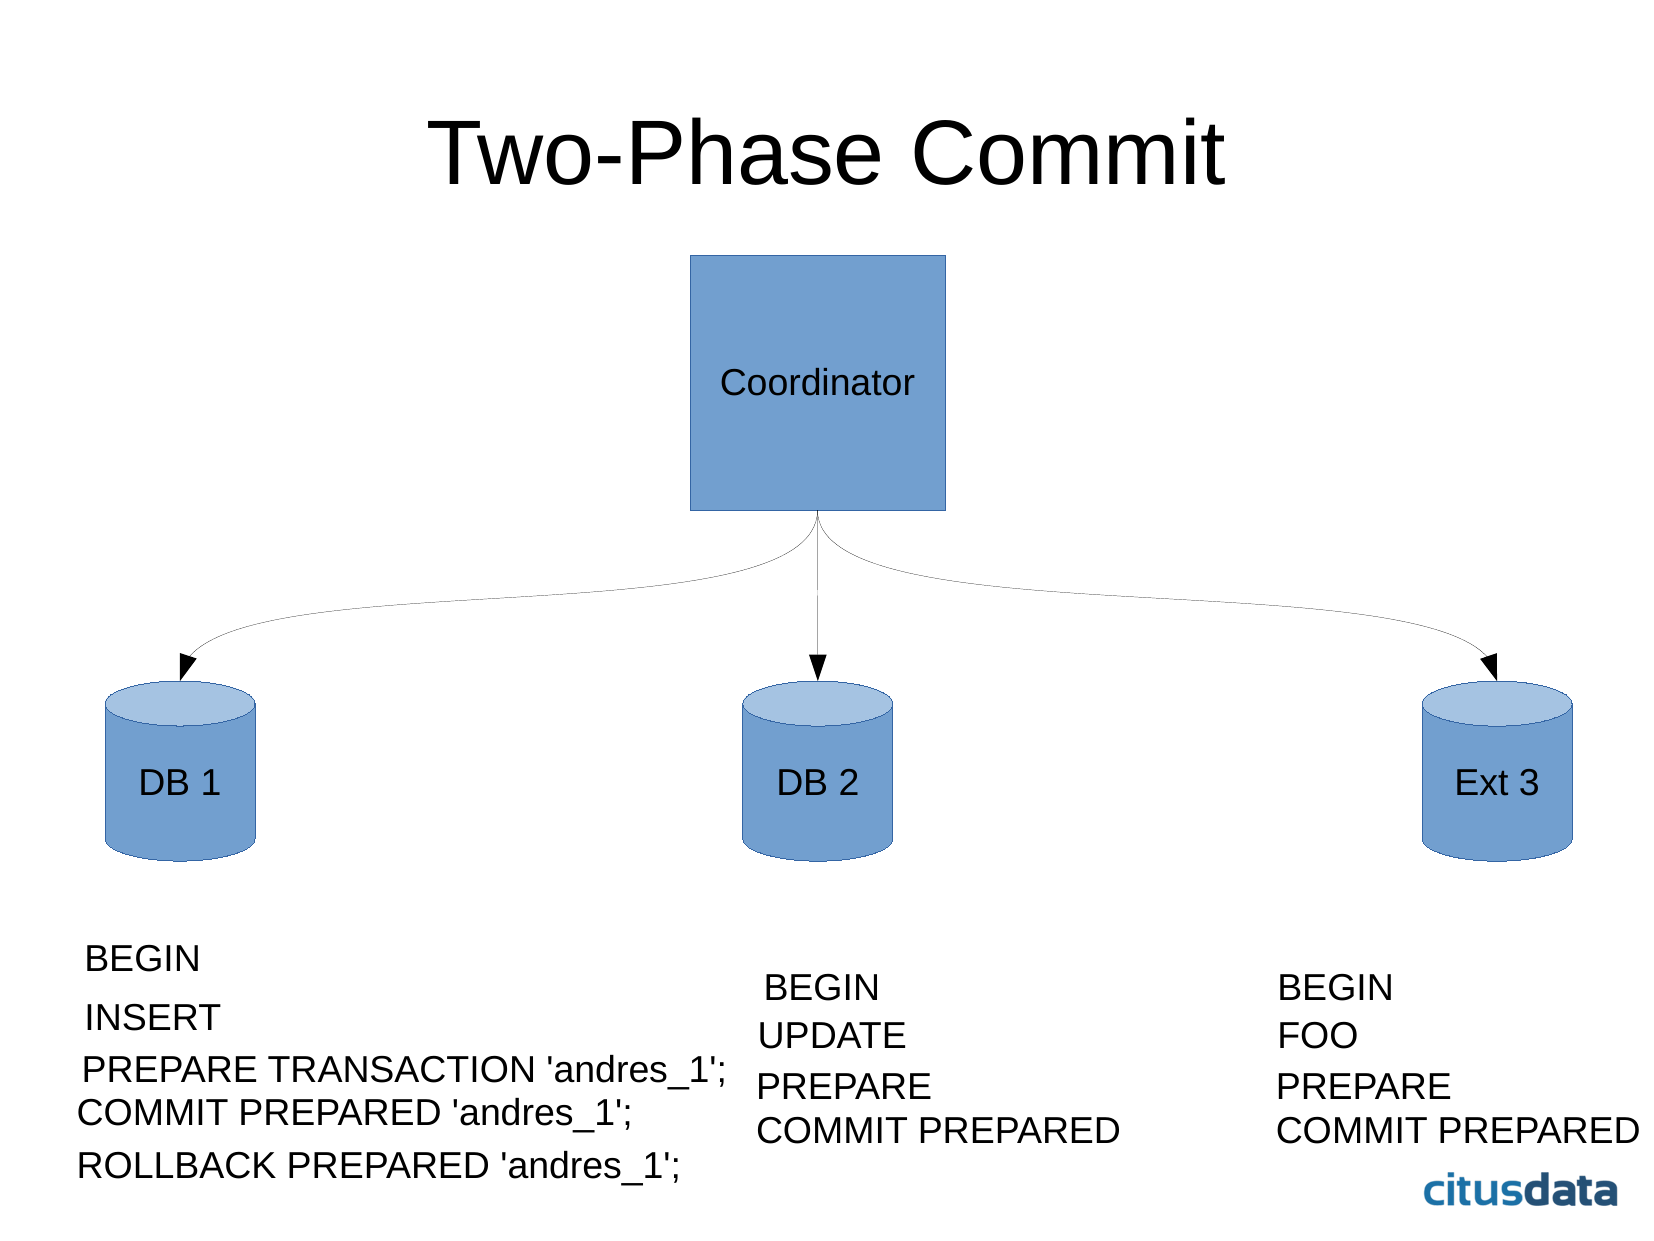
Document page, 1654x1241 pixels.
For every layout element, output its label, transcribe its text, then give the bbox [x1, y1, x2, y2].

text_box COMMIT PREPARED [1261, 1102, 1654, 1160]
text_box DB 2 [742, 705, 893, 862]
text_box PREPARE [1261, 1057, 1467, 1102]
picture [1420, 1167, 1622, 1209]
text_box PREPARE [741, 1057, 948, 1102]
text_box BEGIN [69, 930, 216, 987]
text_box BEGIN [1262, 959, 1409, 1017]
text_box COMMIT PREPARED 'andres_1'; [51, 1083, 648, 1136]
text_box Coordinator [690, 255, 946, 511]
text_box ROLLBACK PREPARED 'andres_1'; [51, 1136, 697, 1194]
text_box UPDATE [742, 1006, 922, 1057]
text_box BEGIN [748, 959, 896, 1006]
text_box DB 1 [105, 704, 256, 862]
text_box PREPARE TRANSACTION 'andres_1'; [66, 1041, 743, 1099]
text_box Ext 3 [1422, 705, 1573, 862]
title Two-Phase Commit [82, 49, 1571, 257]
text_box COMMIT PREPARED [741, 1102, 1137, 1160]
text_box FOO [1262, 1006, 1374, 1057]
text_box INSERT [69, 989, 237, 1041]
